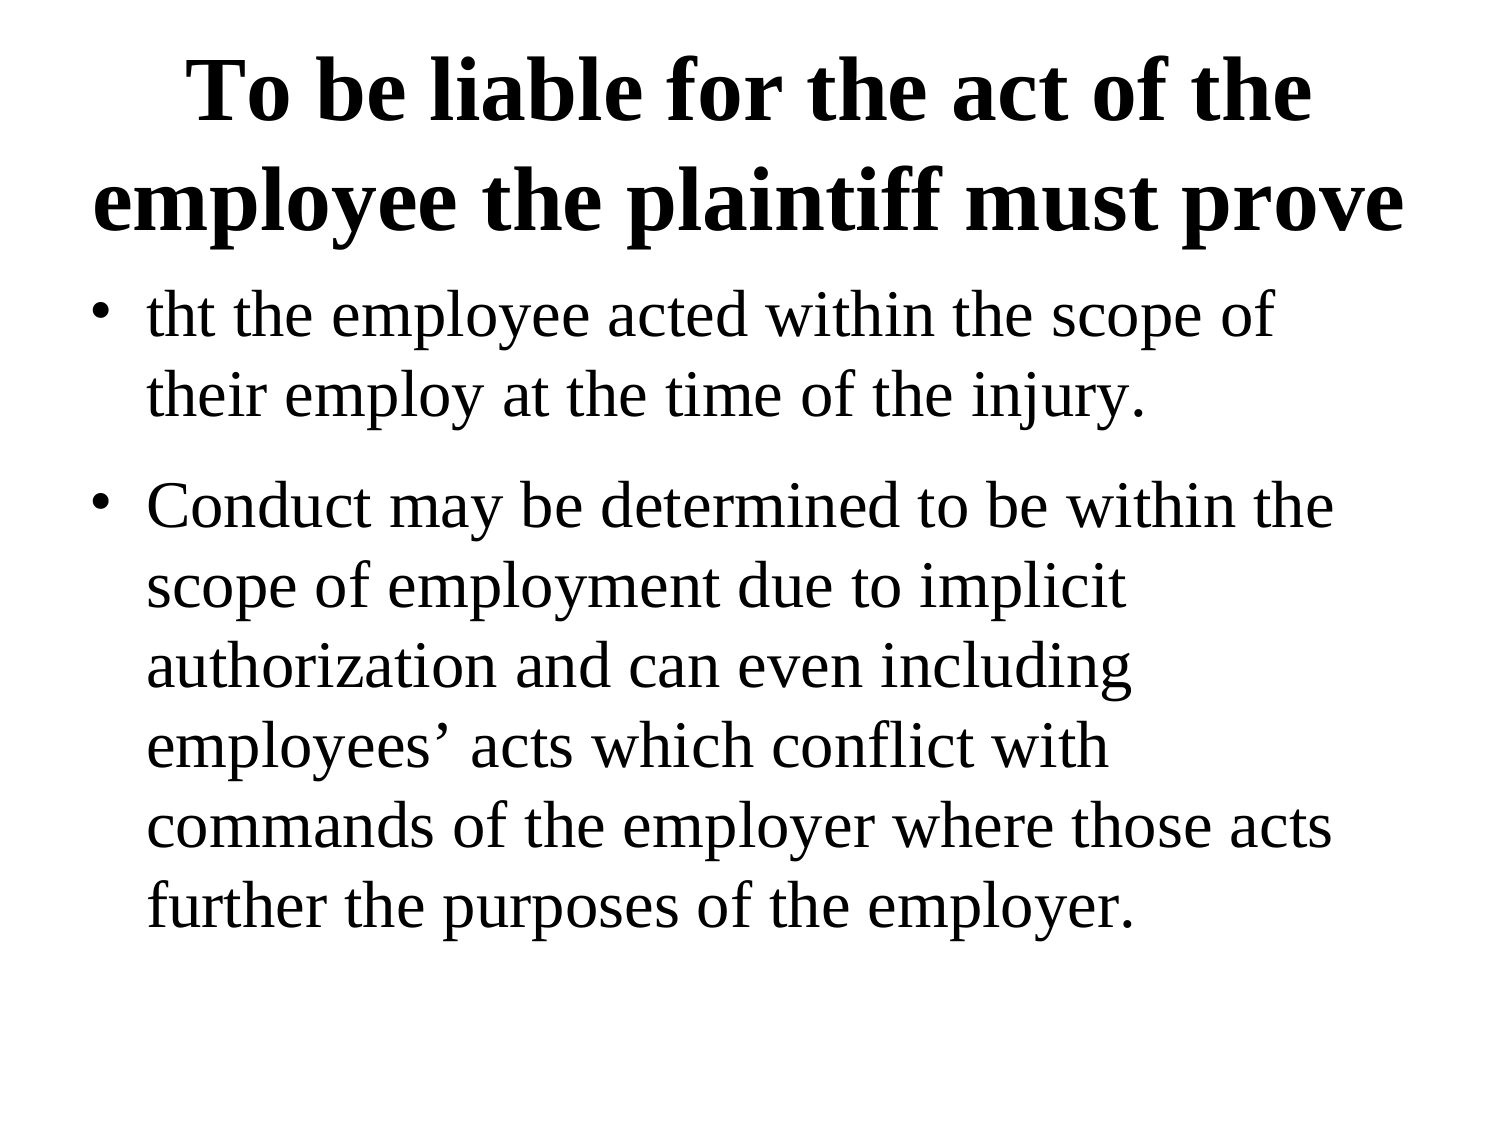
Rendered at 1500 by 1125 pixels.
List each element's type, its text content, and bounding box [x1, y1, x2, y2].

title To be liable for the act of the employee the plaintiff must prove [75, 45, 1426, 233]
list tht the employee acted within the scope of their employ at the time of the injury. Conduct may be determined to be within the scope of employment due to implicit authorization and can even including employees’ acts which conflict with commands of the employer where those acts further the purposes of the employer. [75, 262, 1426, 1005]
